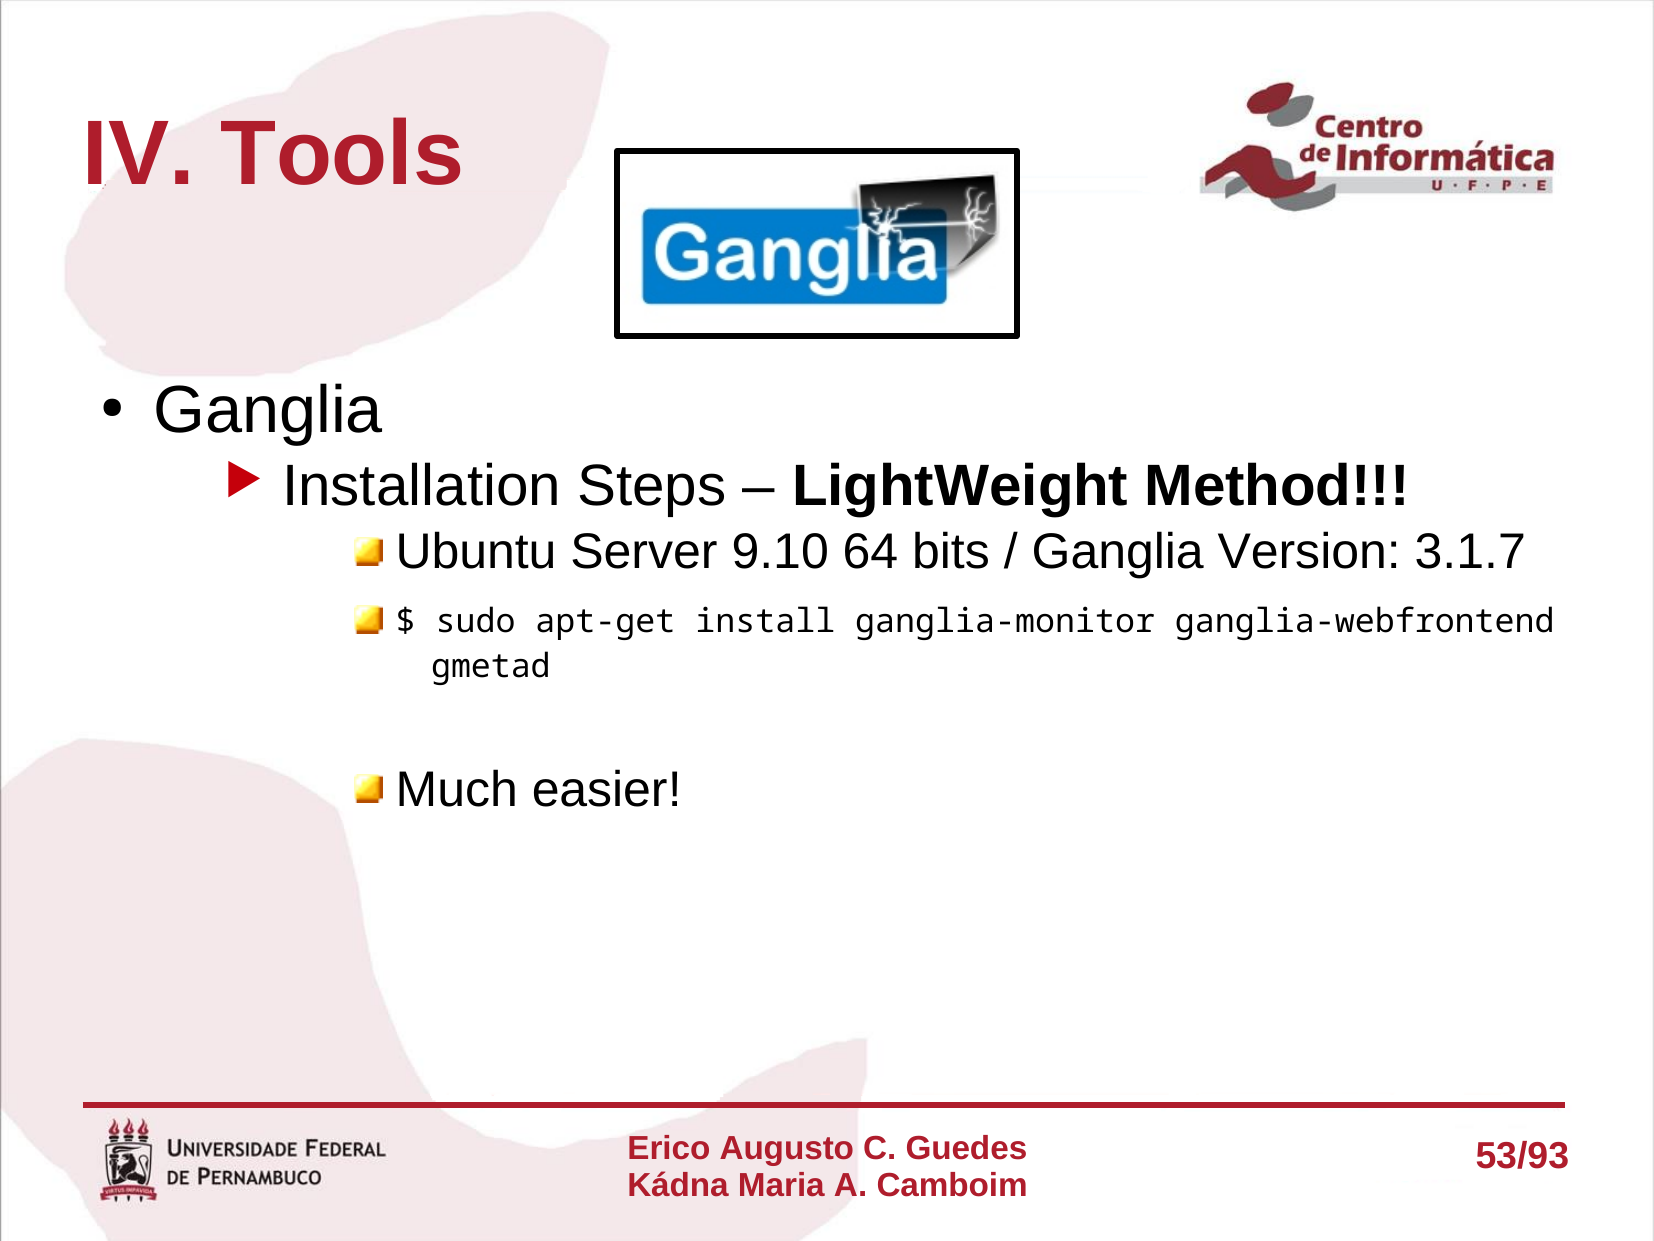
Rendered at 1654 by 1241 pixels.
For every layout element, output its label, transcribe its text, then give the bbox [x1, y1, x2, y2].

picture [0, 0, 1654, 1241]
list Ganglia Installation Steps – LightWeight Method!!! Ubuntu Server 9.10 64 bits / Ganglia Version: 3.1.7 $ sudo apt-get install ganglia-monitor ganglia-webfrontend gmetad Much easier! [82, 372, 1625, 964]
title IV. Tools [82, 56, 1571, 250]
